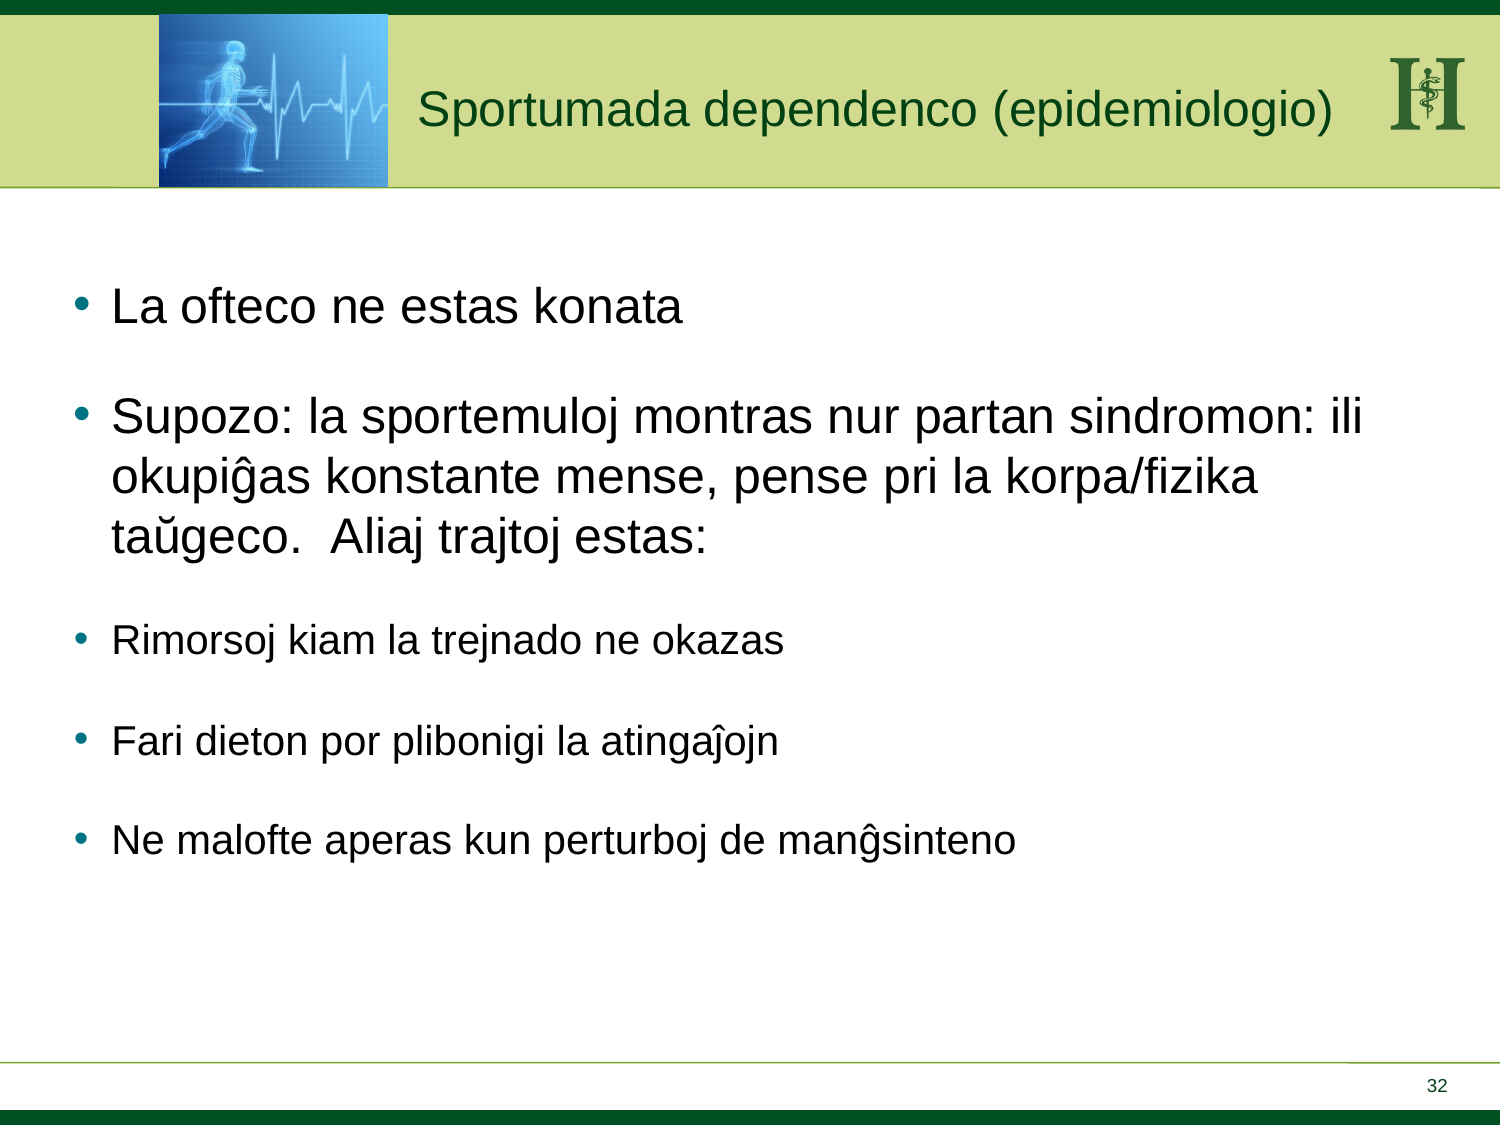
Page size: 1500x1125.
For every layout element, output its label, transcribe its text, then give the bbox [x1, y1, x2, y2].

text_box La ofteco ne estas konata Supozo: la sportemuloj montras nur partan sindromon: ili okupiĝas konstante mense, pense pri la korpa/fizika taŭgeco. Aliaj trajtoj estas: Rimorsoj kiam la trejnado ne okazas Fari dieton por plibonigi la atingaĵojn Ne malofte aperas kun perturboj de manĝsinteno [59, 265, 1454, 1125]
title Sportumada dependenco (epidemiologio) [52, 24, 1448, 190]
picture [0, 14, 1500, 187]
